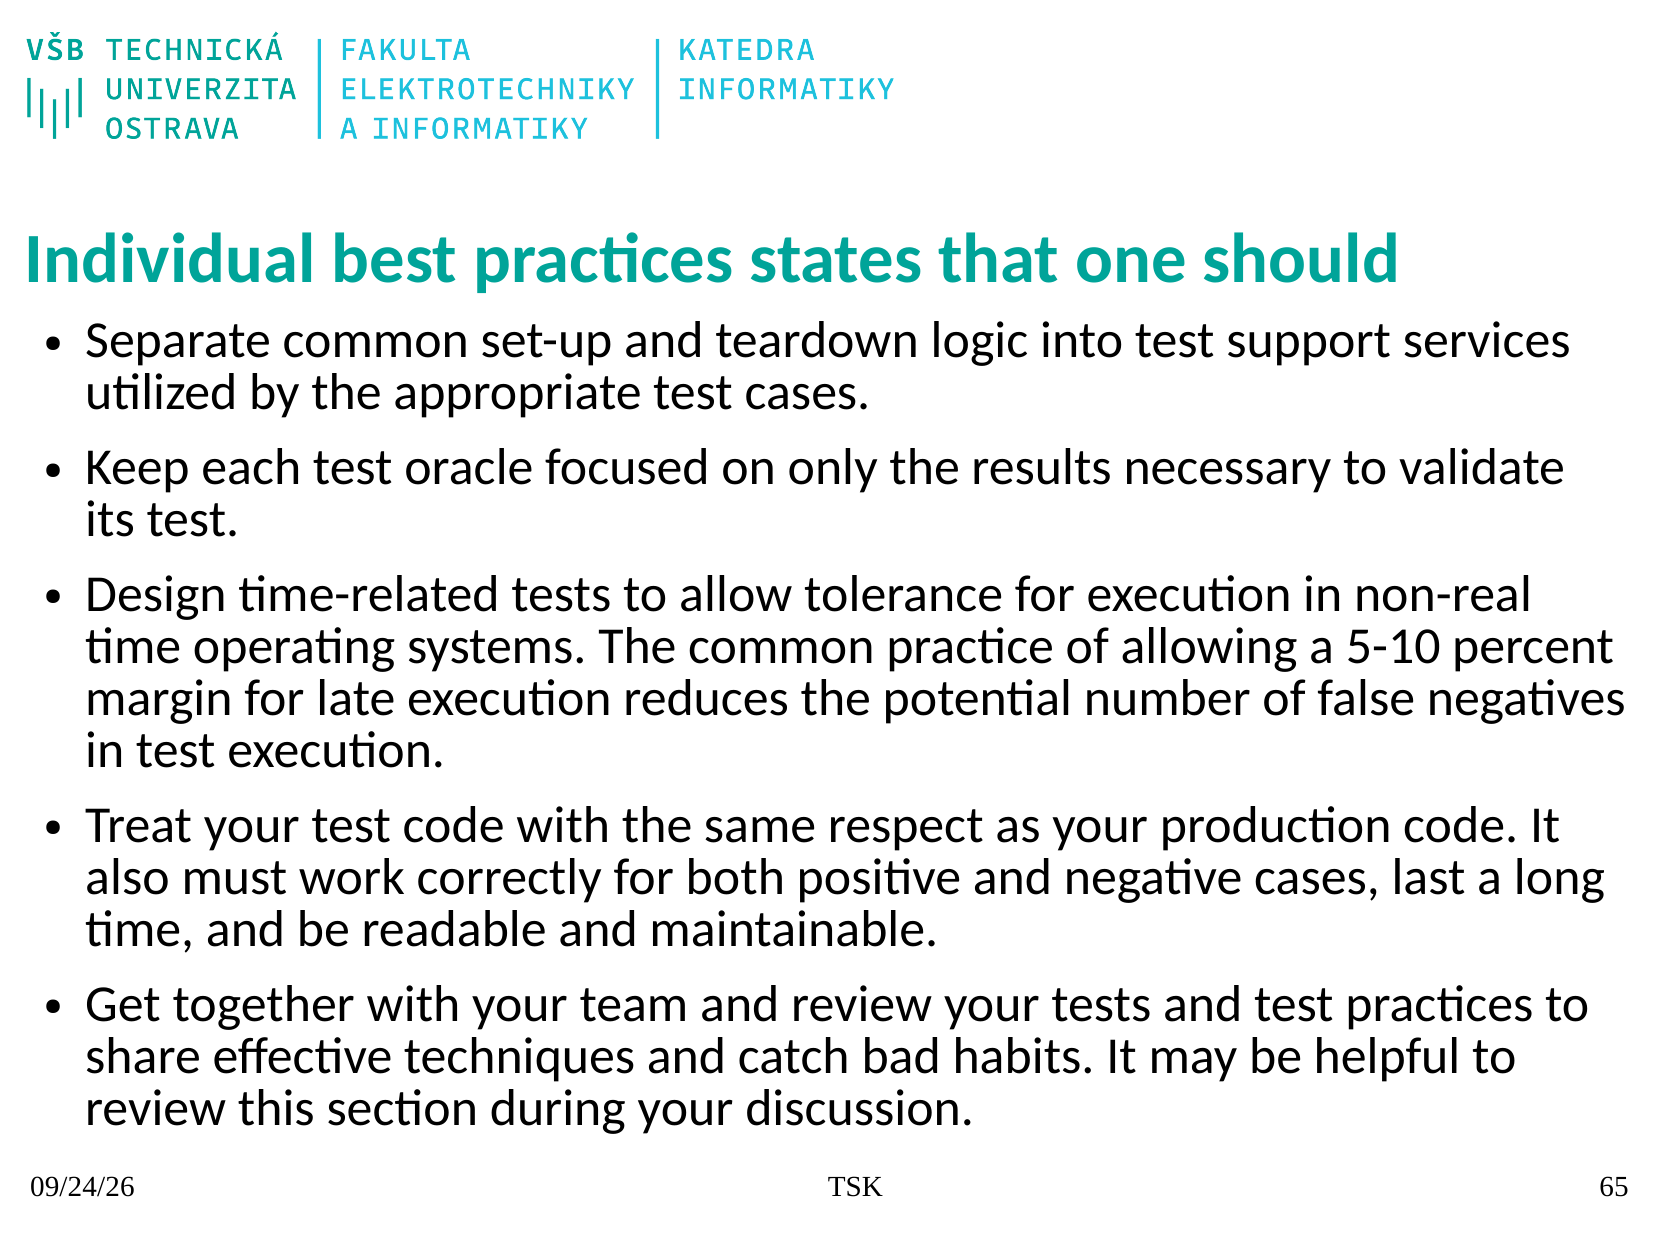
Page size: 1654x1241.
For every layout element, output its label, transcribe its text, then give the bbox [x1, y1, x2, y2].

picture [26, 31, 894, 139]
title Individual best practices states that one should [24, 169, 1629, 300]
list Separate common set-up and teardown logic into test support services utilized by the appropriate test cases. Keep each test oracle focused on only the results necessary to validate its test. Design time-related tests to allow tolerance for execution in non-real time operating systems. The common practice of allowing a 5-10 percent margin for late execution reduces the potential number of false negatives in test execution. Treat your test code with the same respect as your production code. It also must work correctly for both positive and negative cases, last a long time, and be readable and maintainable. Get together with your team and review your tests and test practices to share effective techniques and catch bad habits. It may be helpful to review this section during your discussion. [30, 318, 1629, 1146]
